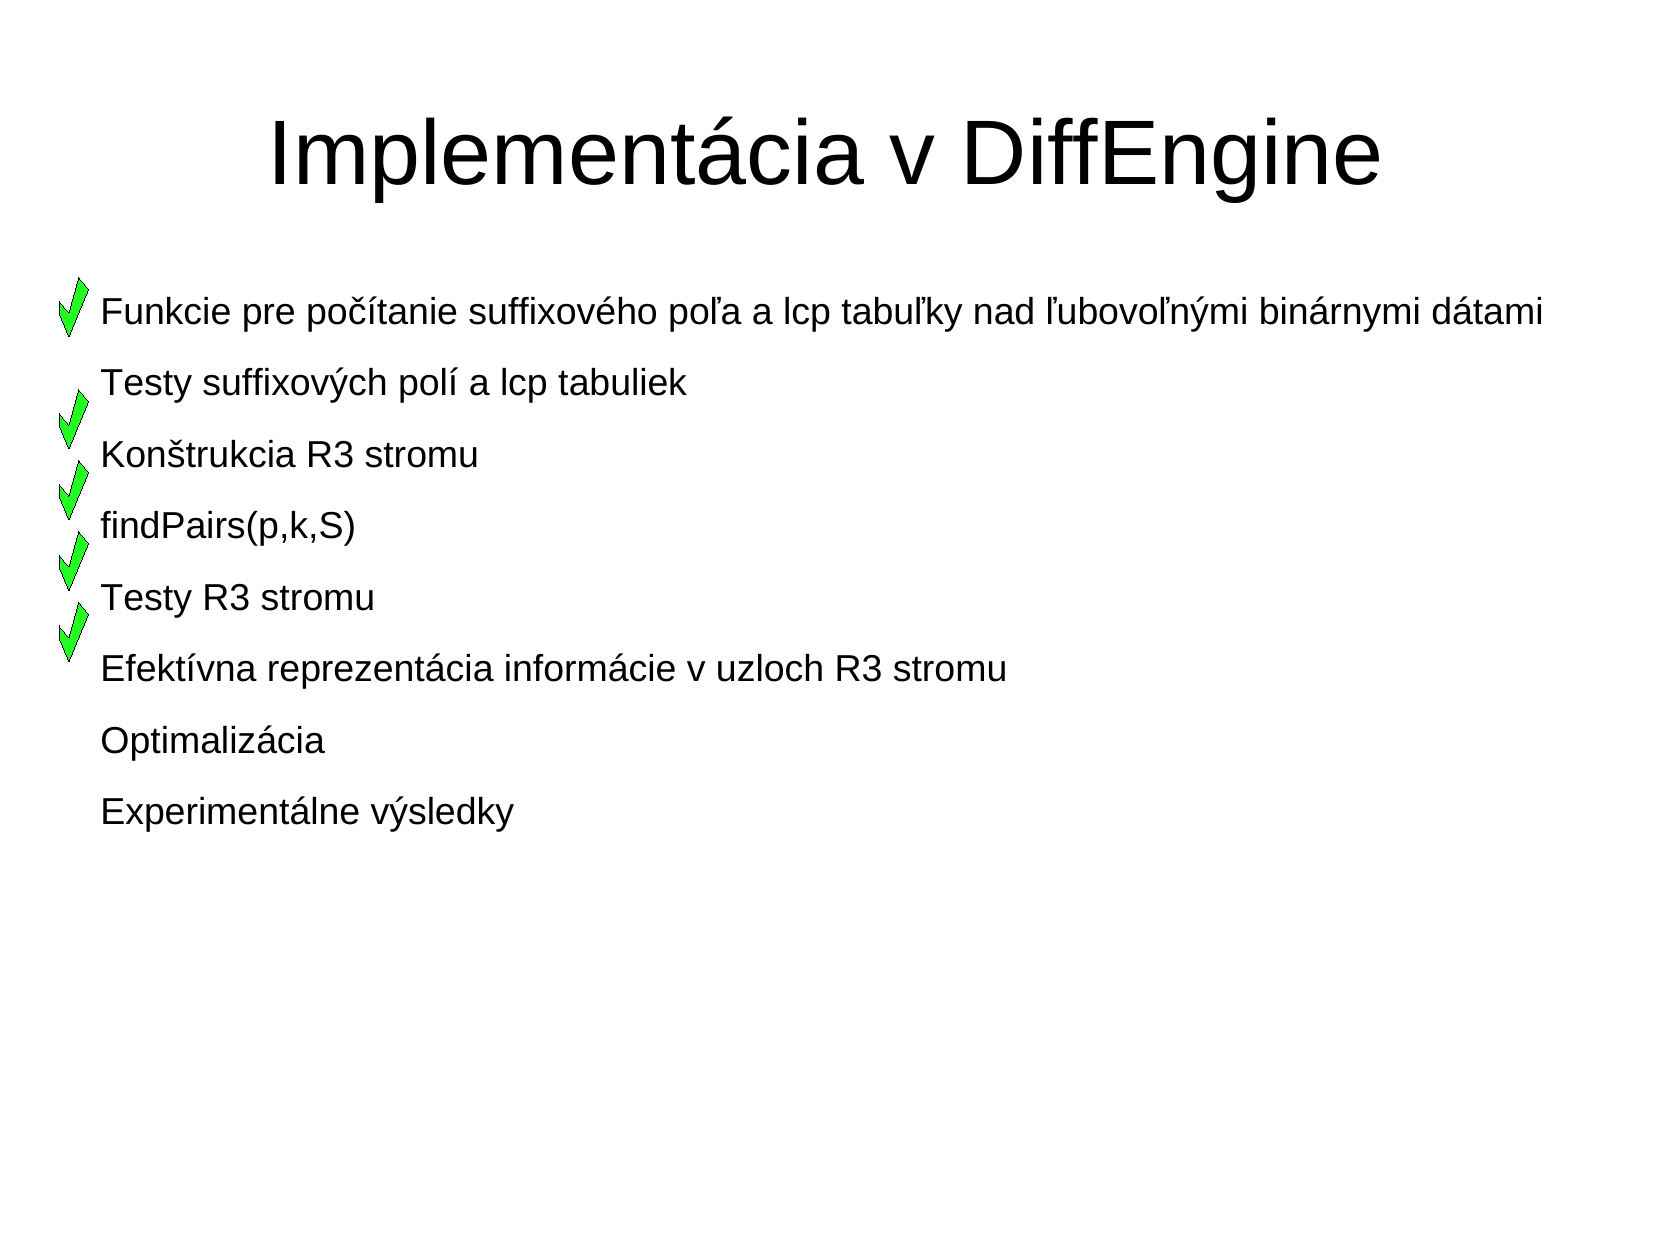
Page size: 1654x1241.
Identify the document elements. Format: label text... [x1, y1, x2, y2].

text_box [59, 389, 89, 449]
text_box [59, 531, 89, 591]
list Funkcie pre počítanie suffixového poľa a lcp tabuľky nad ľubovoľnými binárnymi dátami Testy suffixových polí a lcp tabuliek Konštrukcia R3 stromu findPairs(p,k,S) Testy R3 stromu Efektívna reprezentácia informácie v uzloch R3 stromu Optimalizácia Experimentálne výsledky [82, 290, 1571, 1109]
text_box [59, 460, 89, 520]
text_box [59, 277, 89, 337]
text_box [59, 602, 89, 662]
title Implementácia v DiffEngine [82, 49, 1571, 257]
